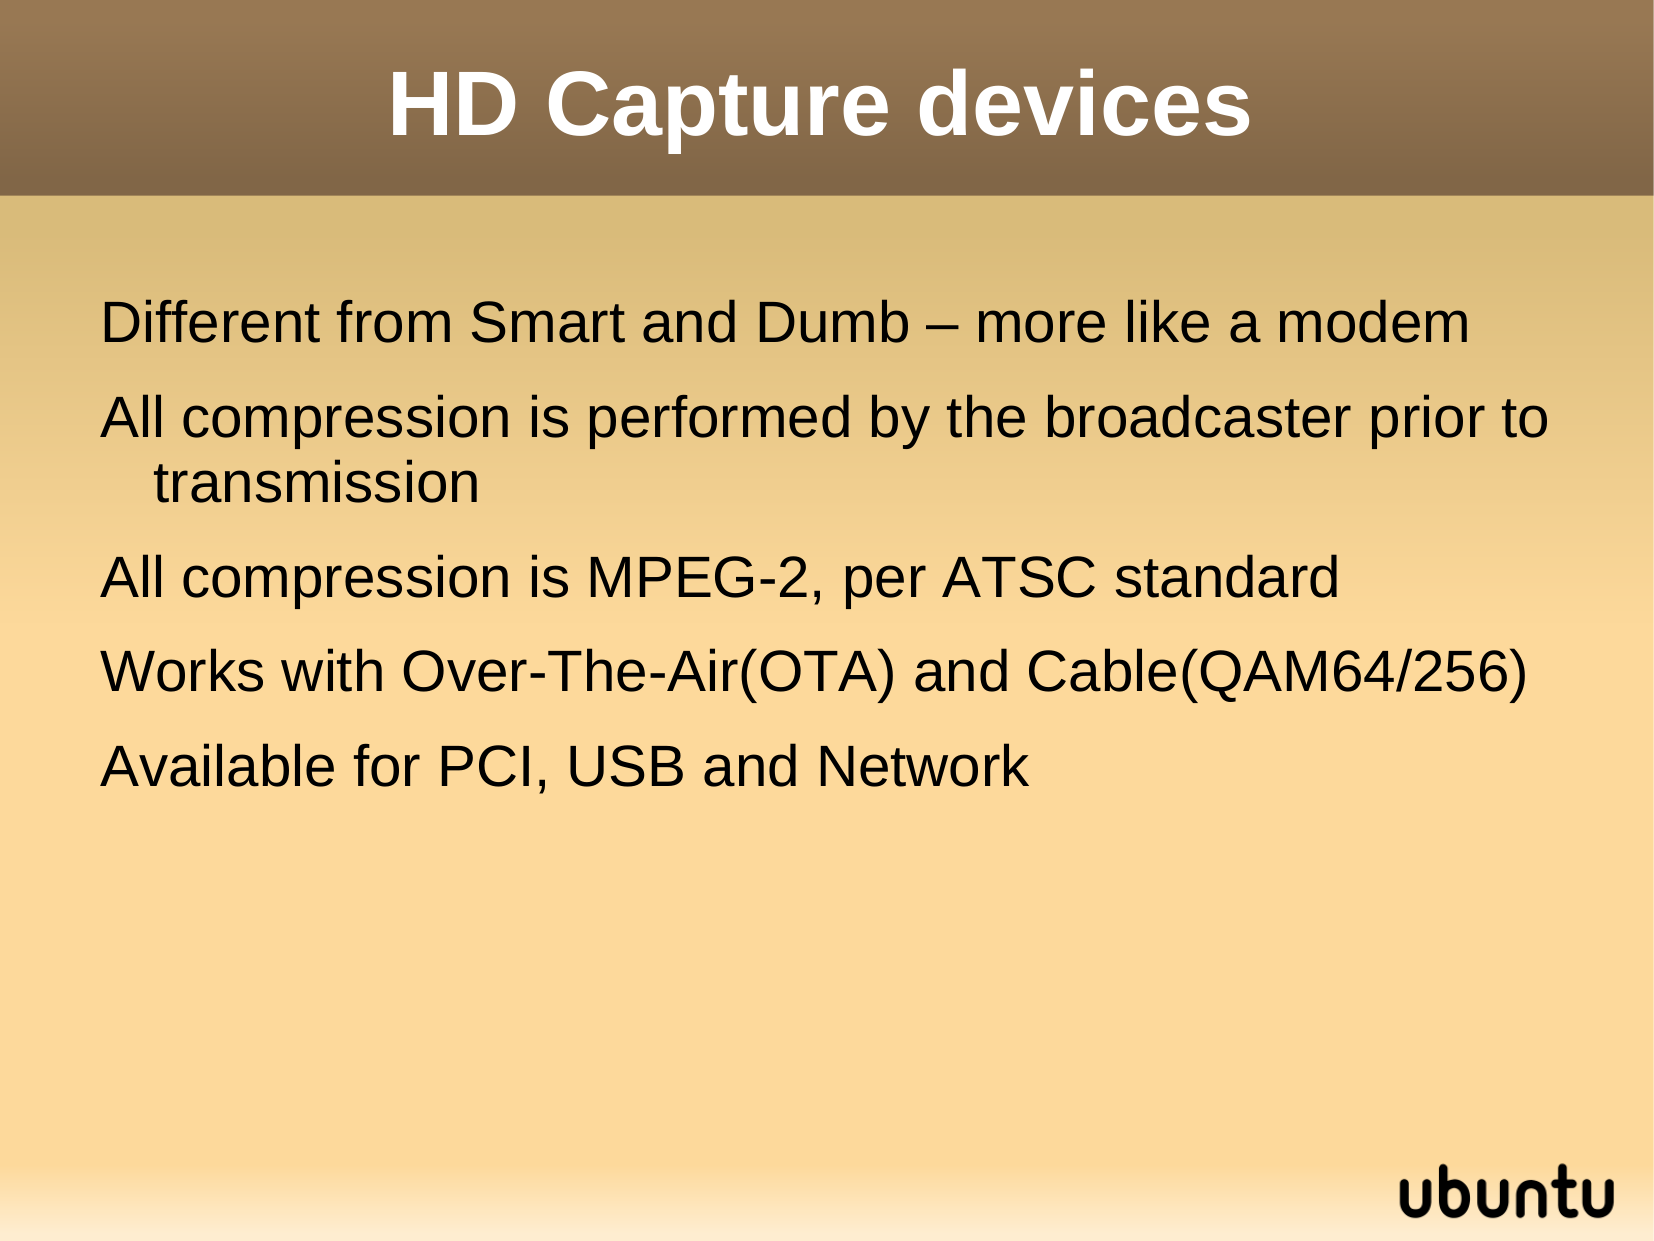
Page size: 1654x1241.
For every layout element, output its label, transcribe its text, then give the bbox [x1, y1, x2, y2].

title HD Capture devices [76, 7, 1565, 200]
picture [0, 0, 1654, 1241]
list Different from Smart and Dumb – more like a modem All compression is performed by the broadcaster prior to transmission All compression is MPEG-2, per ATSC standard Works with Over-The-Air(OTA) and Cable(QAM64/256) Available for PCI, USB and Network [82, 290, 1571, 1094]
